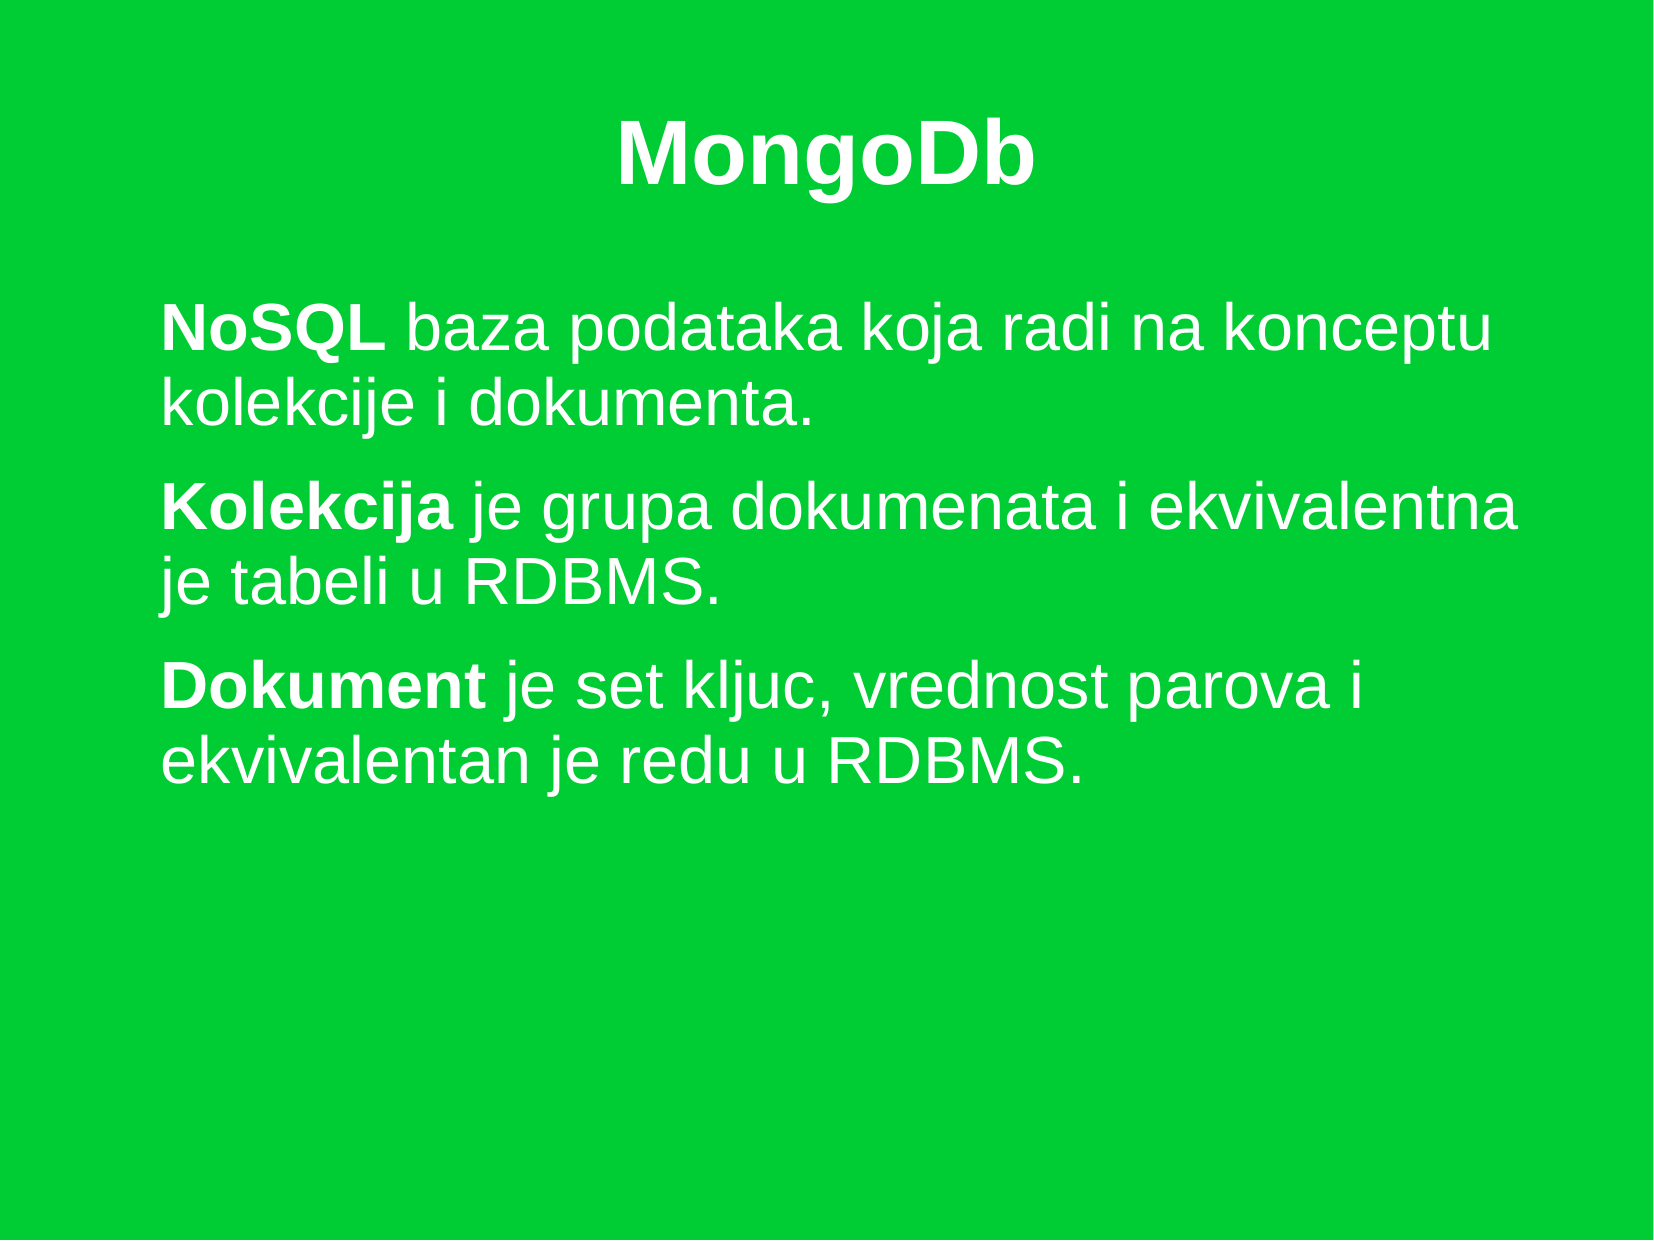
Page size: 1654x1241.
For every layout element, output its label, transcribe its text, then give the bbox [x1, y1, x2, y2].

list NoSQL baza podataka koja radi na konceptu kolekcije i dokumenta. Kolekcija je grupa dokumenata i ekvivalentna je tabeli u RDBMS. Dokument je set kljuc, vrednost parova i ekvivalentan je redu u RDBMS. [90, 290, 1579, 1010]
title MongoDb [82, 49, 1571, 257]
